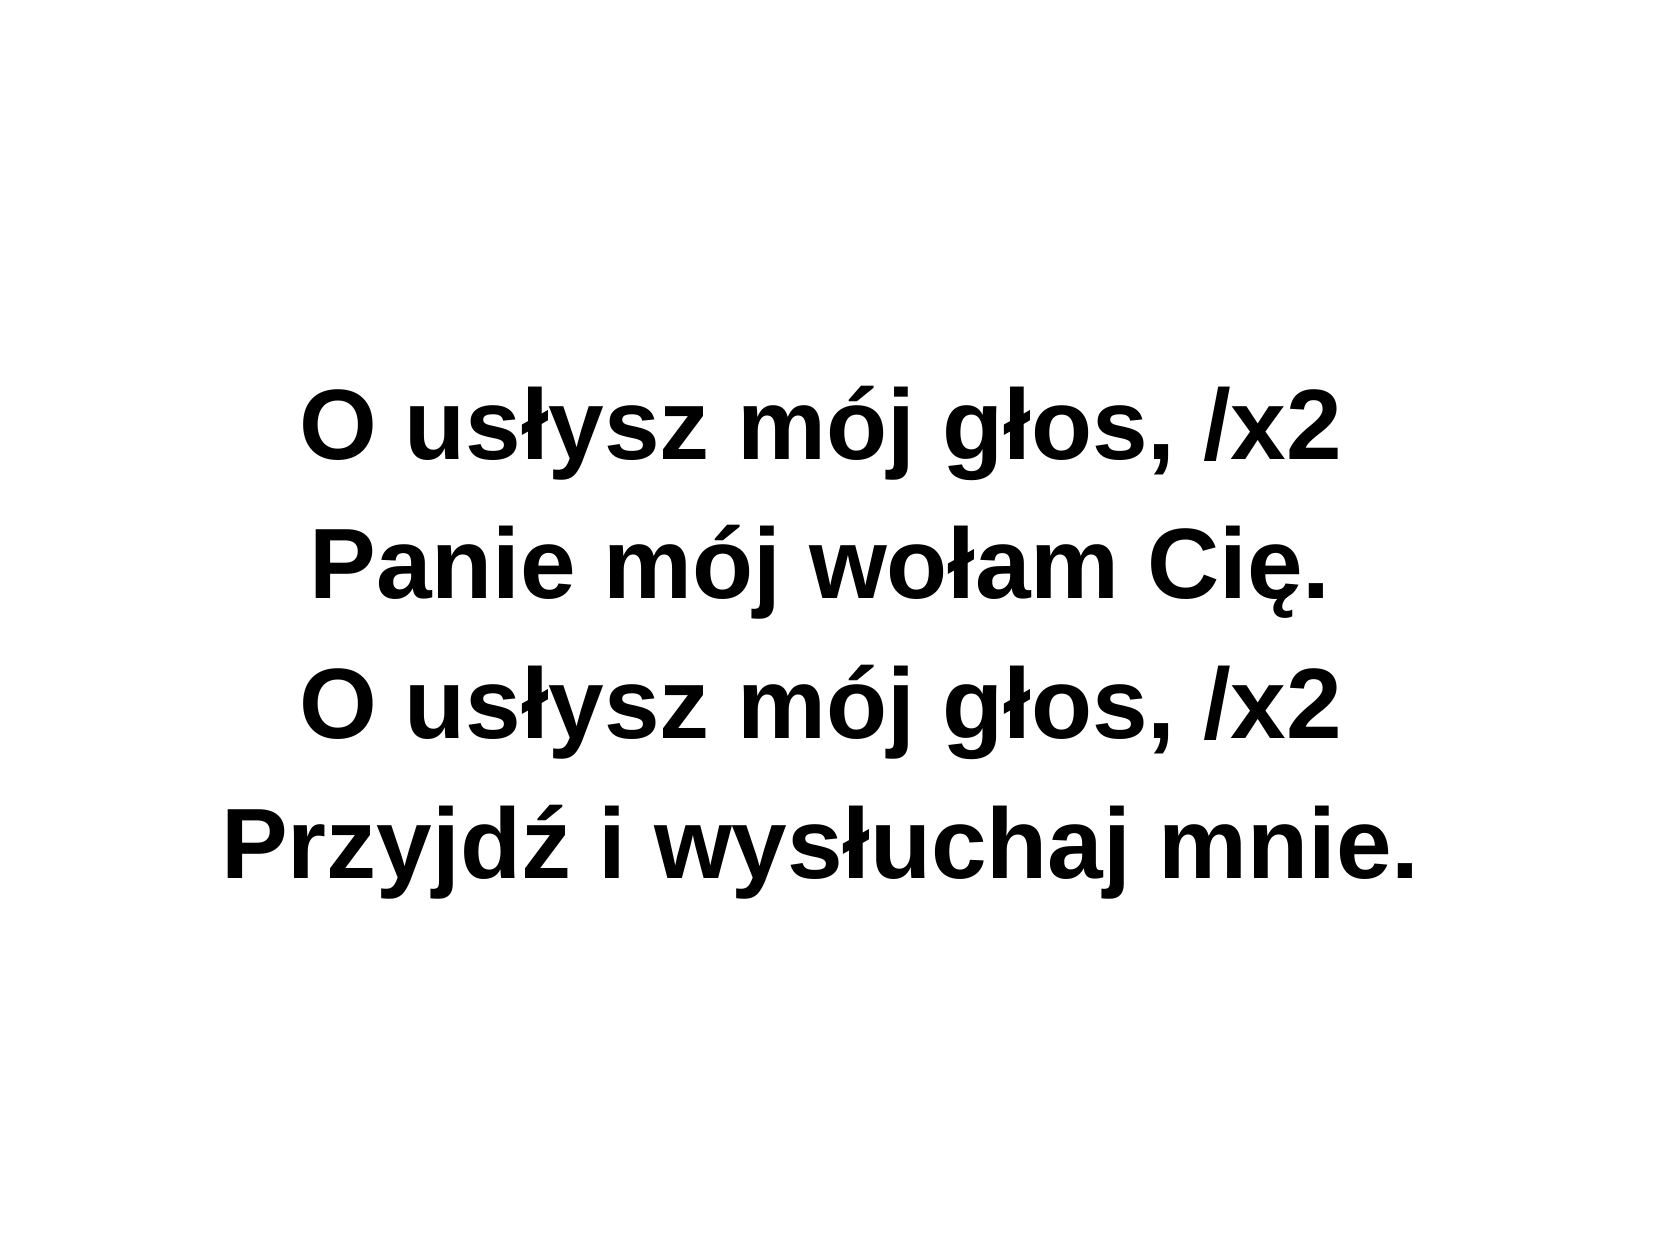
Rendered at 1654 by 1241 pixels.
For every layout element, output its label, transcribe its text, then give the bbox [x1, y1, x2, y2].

subtitle O usłysz mój głos, /x2 Panie mój wołam Cię. O usłysz mój głos, /x2 Przyjdź i wysłuchaj mnie. [0, 0, 1642, 1241]
